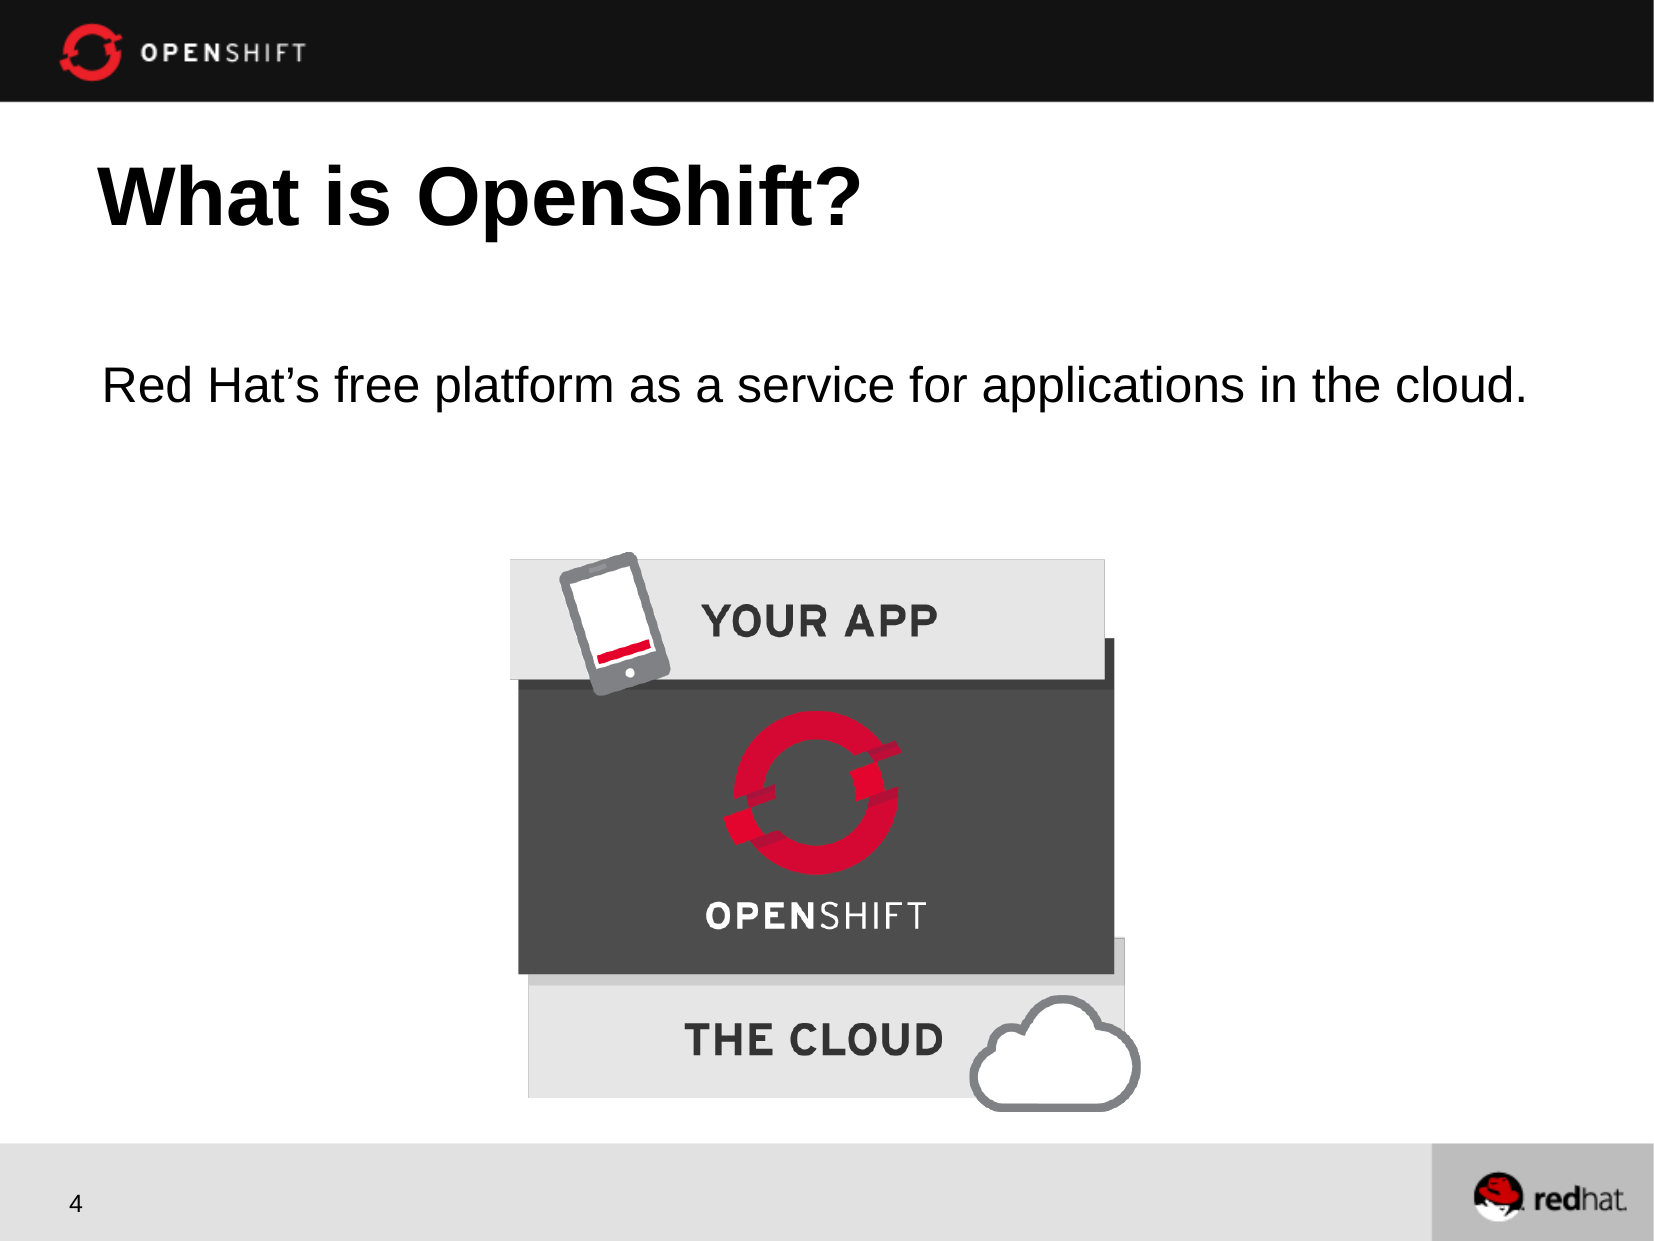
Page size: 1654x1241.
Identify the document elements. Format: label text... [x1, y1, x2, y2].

picture [0, 0, 1654, 1241]
text_box What is OpenShift? [82, 143, 1571, 331]
text_box Red Hat’s free platform as a service for applications in the cloud. [86, 345, 1571, 1058]
